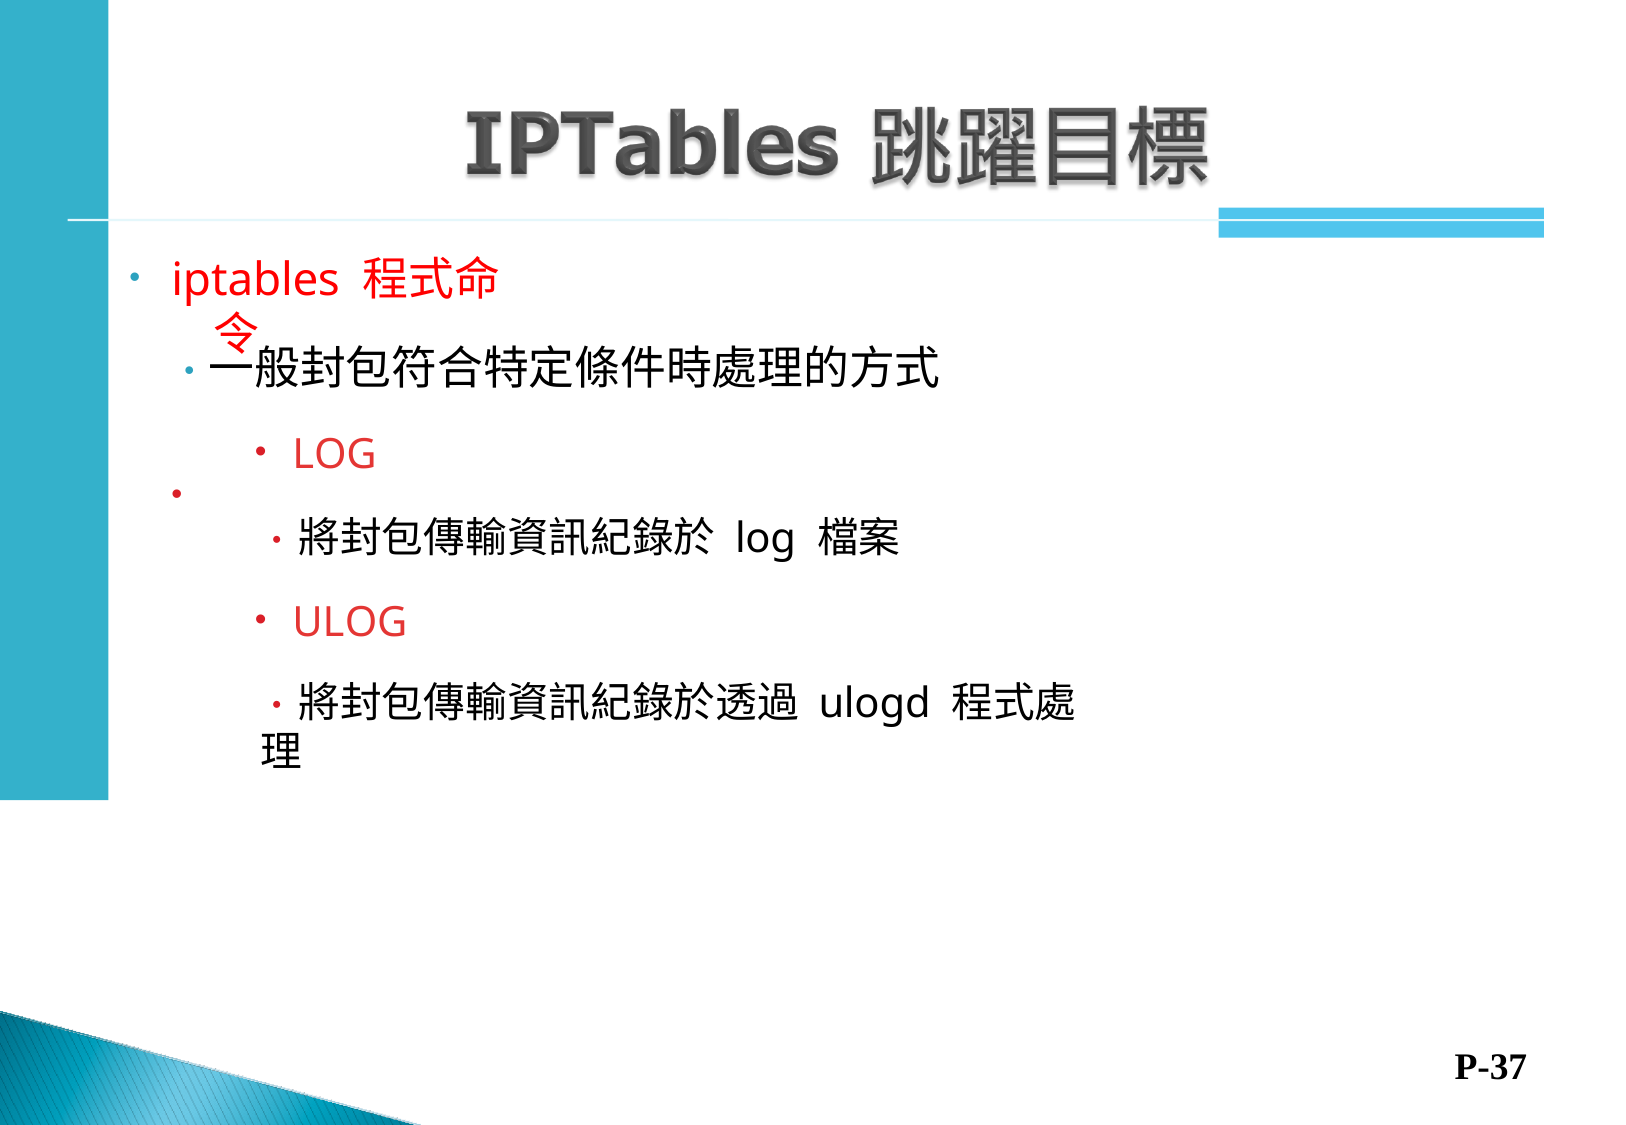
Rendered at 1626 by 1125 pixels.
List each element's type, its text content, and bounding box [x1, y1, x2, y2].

text_box P-16 [1452, 1042, 1532, 1090]
text_box iptables 程式命令 [125, 250, 523, 306]
text_box • 一般封包符合特定條件時處理的方式 LOG • 將封包傳輸資訊紀錄於 log 檔案 ULOG • 將封包傳輸資訊紀錄於透過 ulogd 程式處理 [171, 338, 1093, 722]
text_box [453, 81, 1218, 203]
